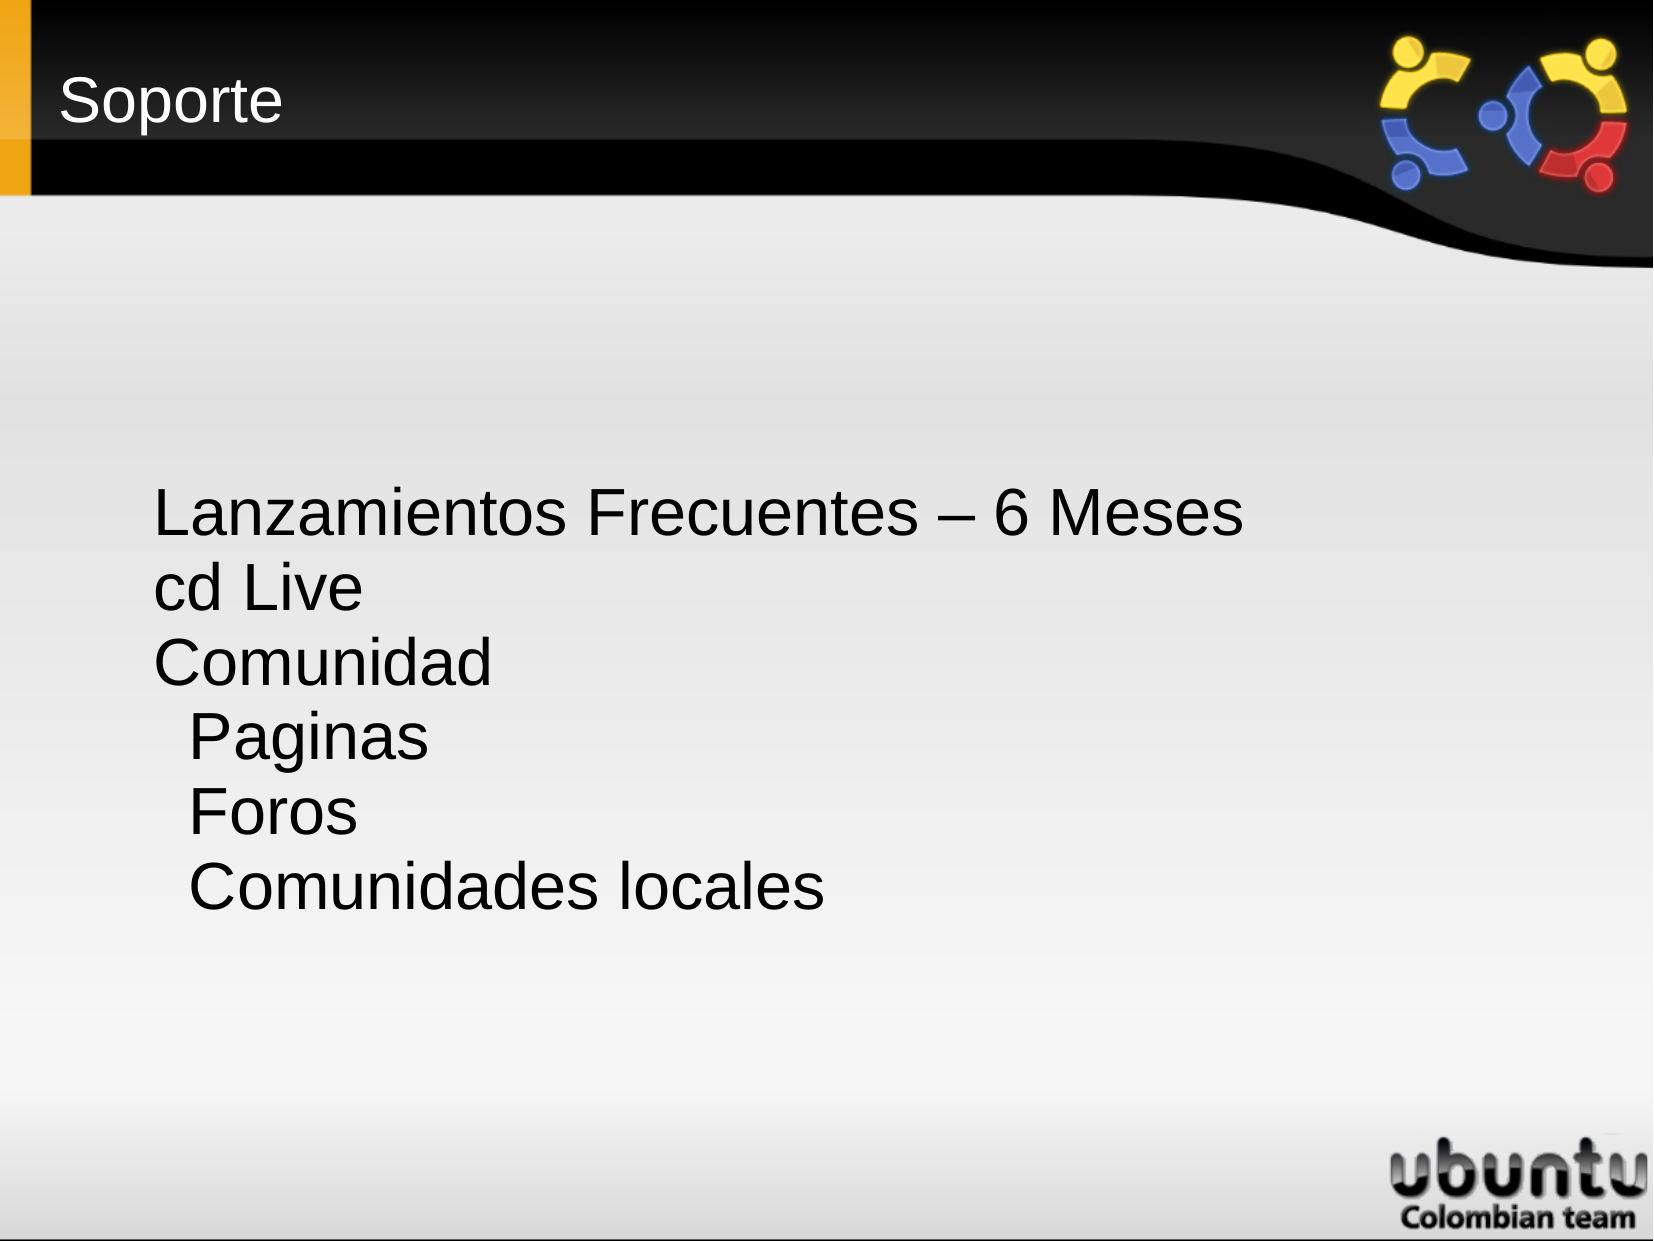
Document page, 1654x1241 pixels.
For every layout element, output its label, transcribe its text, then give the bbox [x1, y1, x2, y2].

picture [0, 0, 1653, 1241]
title Soporte [59, 48, 1376, 153]
subtitle Lanzamientos Frecuentes – 6 Meses cd Live Comunidad Paginas Foros Comunidades locales [118, 297, 1571, 1102]
